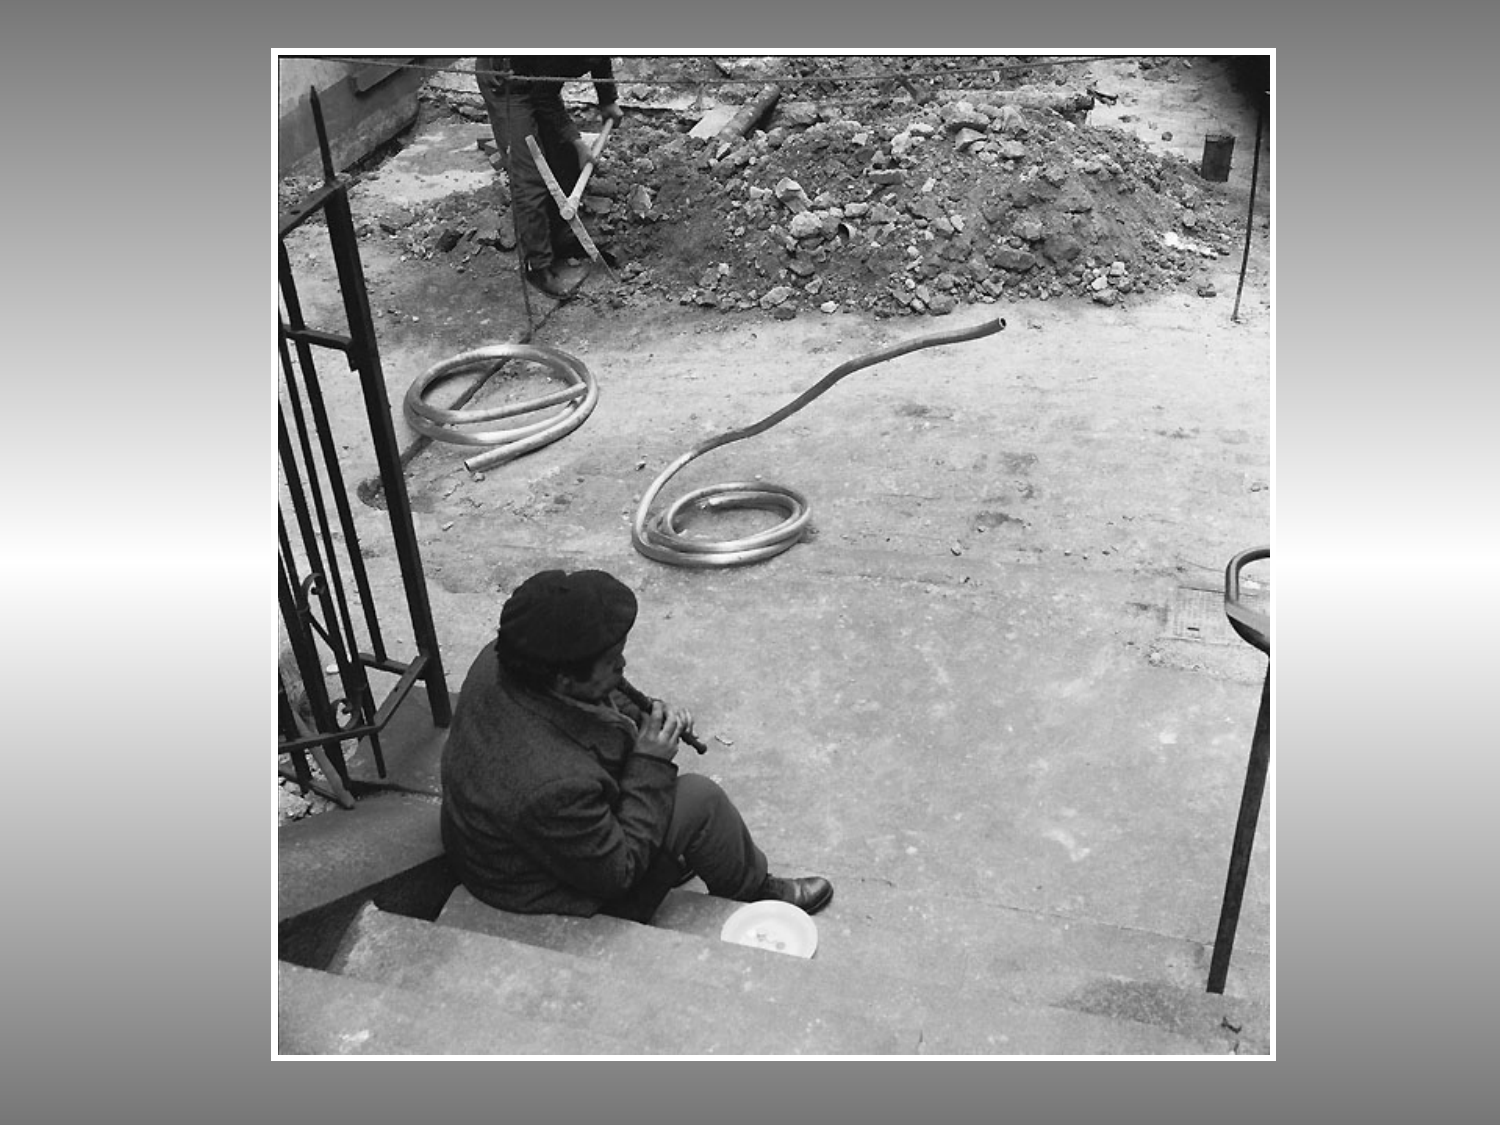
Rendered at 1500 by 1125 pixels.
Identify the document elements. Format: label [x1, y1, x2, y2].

picture [277, 54, 1270, 1055]
